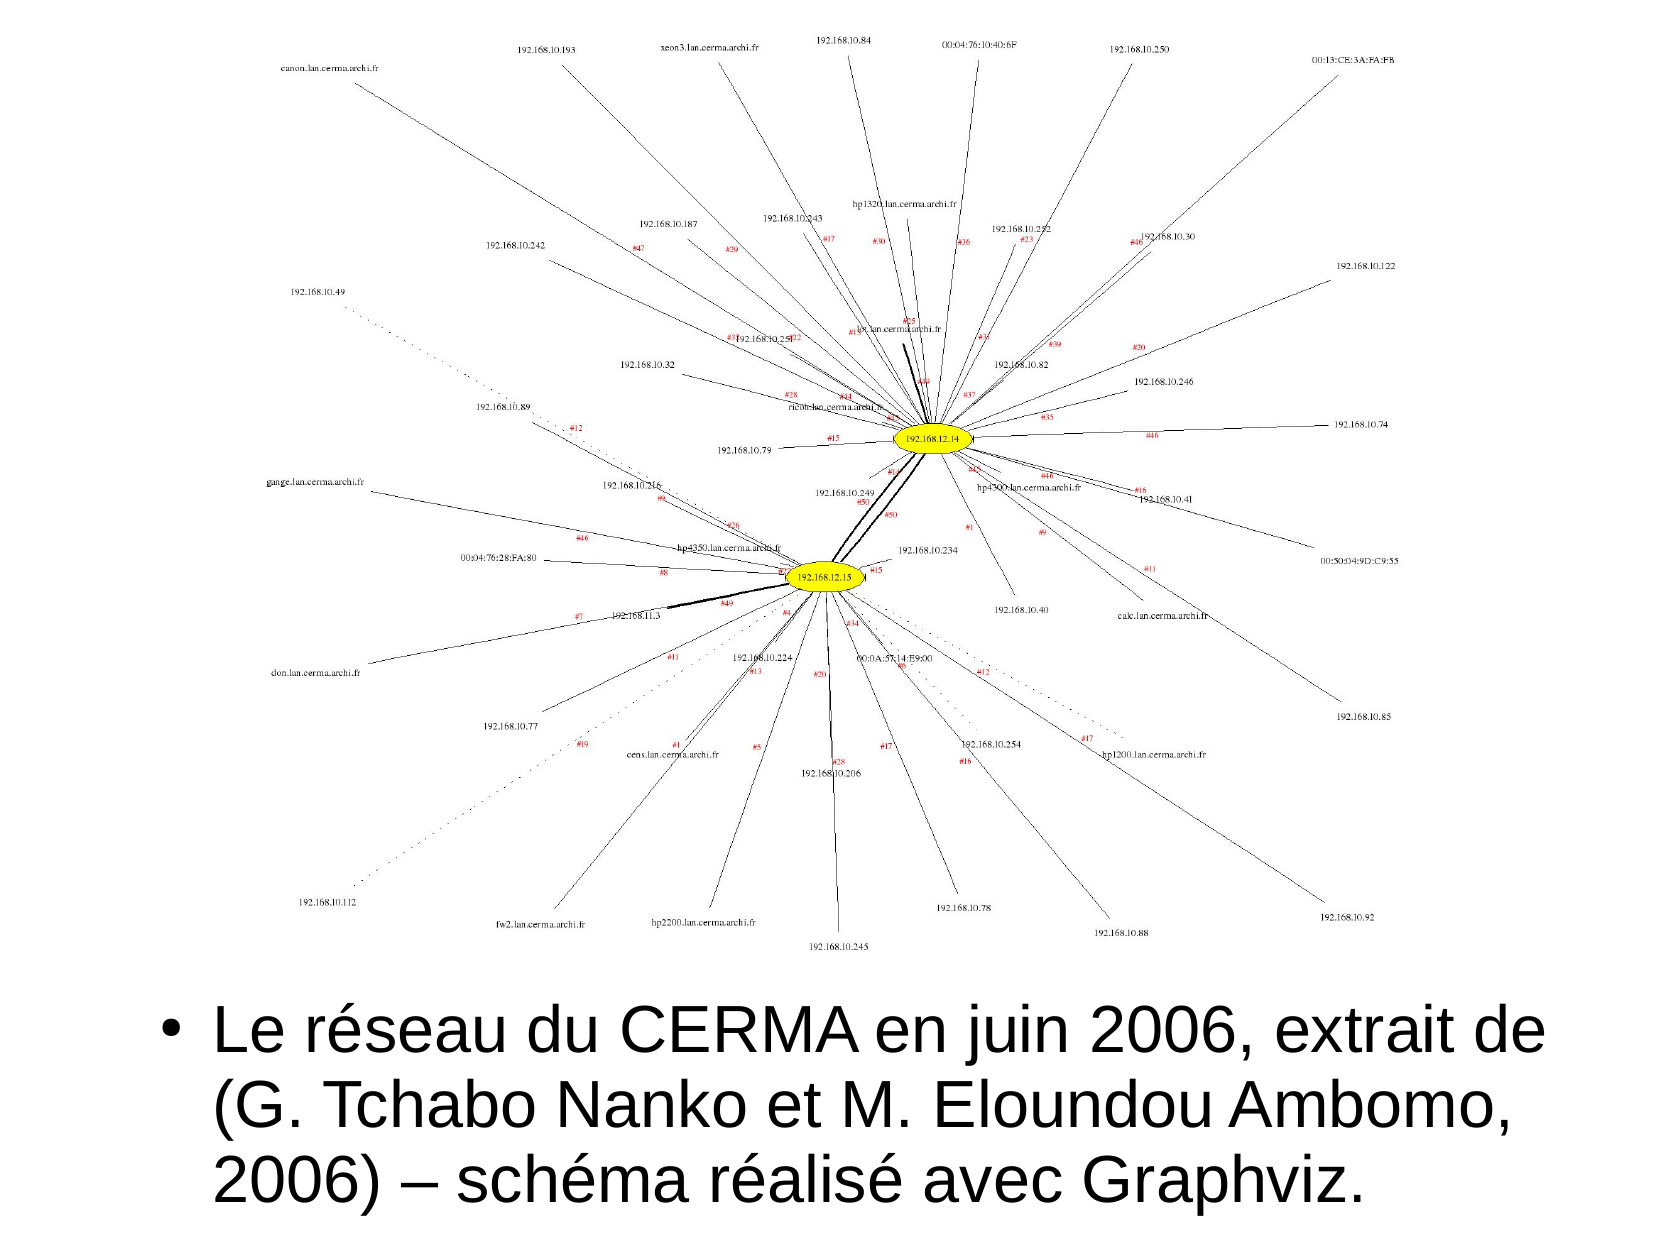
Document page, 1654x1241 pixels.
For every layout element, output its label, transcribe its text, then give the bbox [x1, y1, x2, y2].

picture [255, 20, 1411, 966]
list Le réseau du CERMA en juin 2006, extrait de (G. Tchabo Nanko et M. Eloundou Ambomo, 2006) – schéma réalisé avec Graphviz. [141, 992, 1630, 1217]
